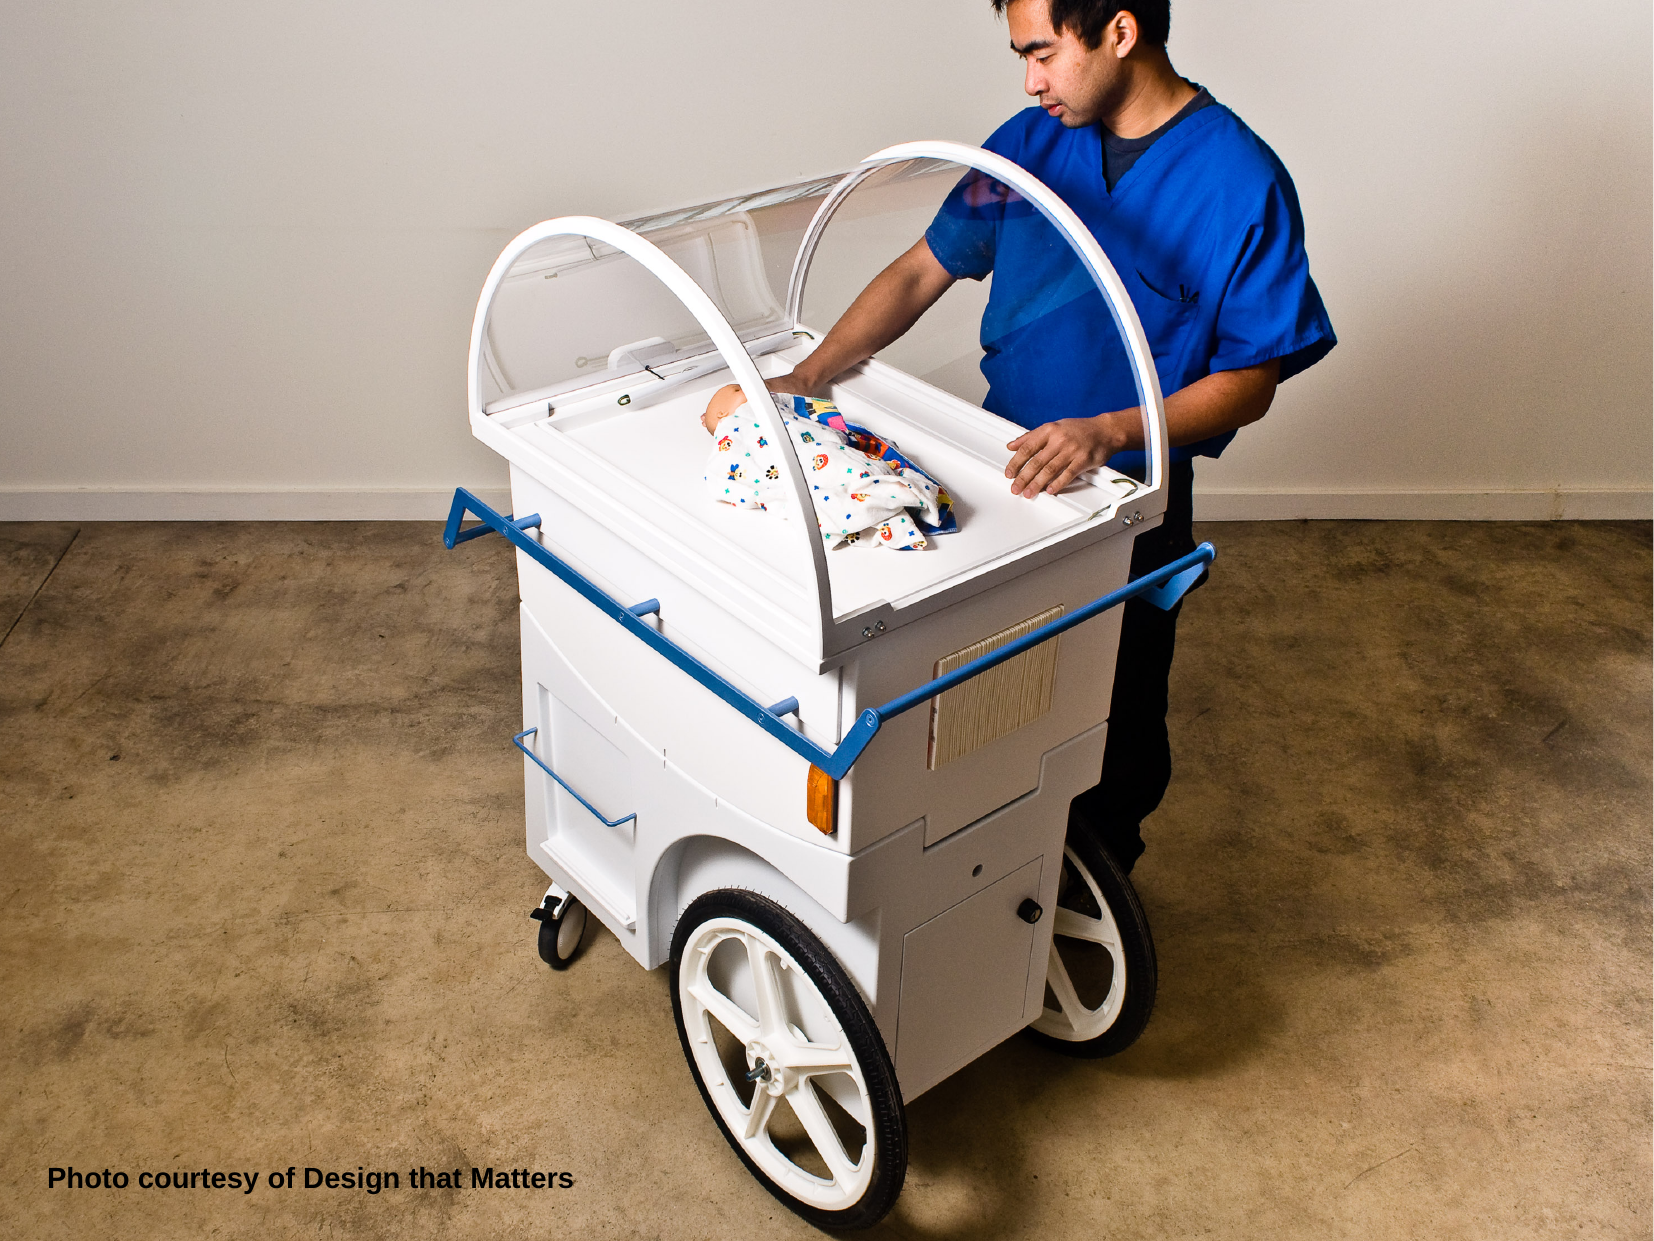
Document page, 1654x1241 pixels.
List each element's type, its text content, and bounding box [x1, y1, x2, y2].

picture [0, 0, 1654, 1241]
text_box Photo courtesy of Design that Matters [47, 1162, 638, 1196]
